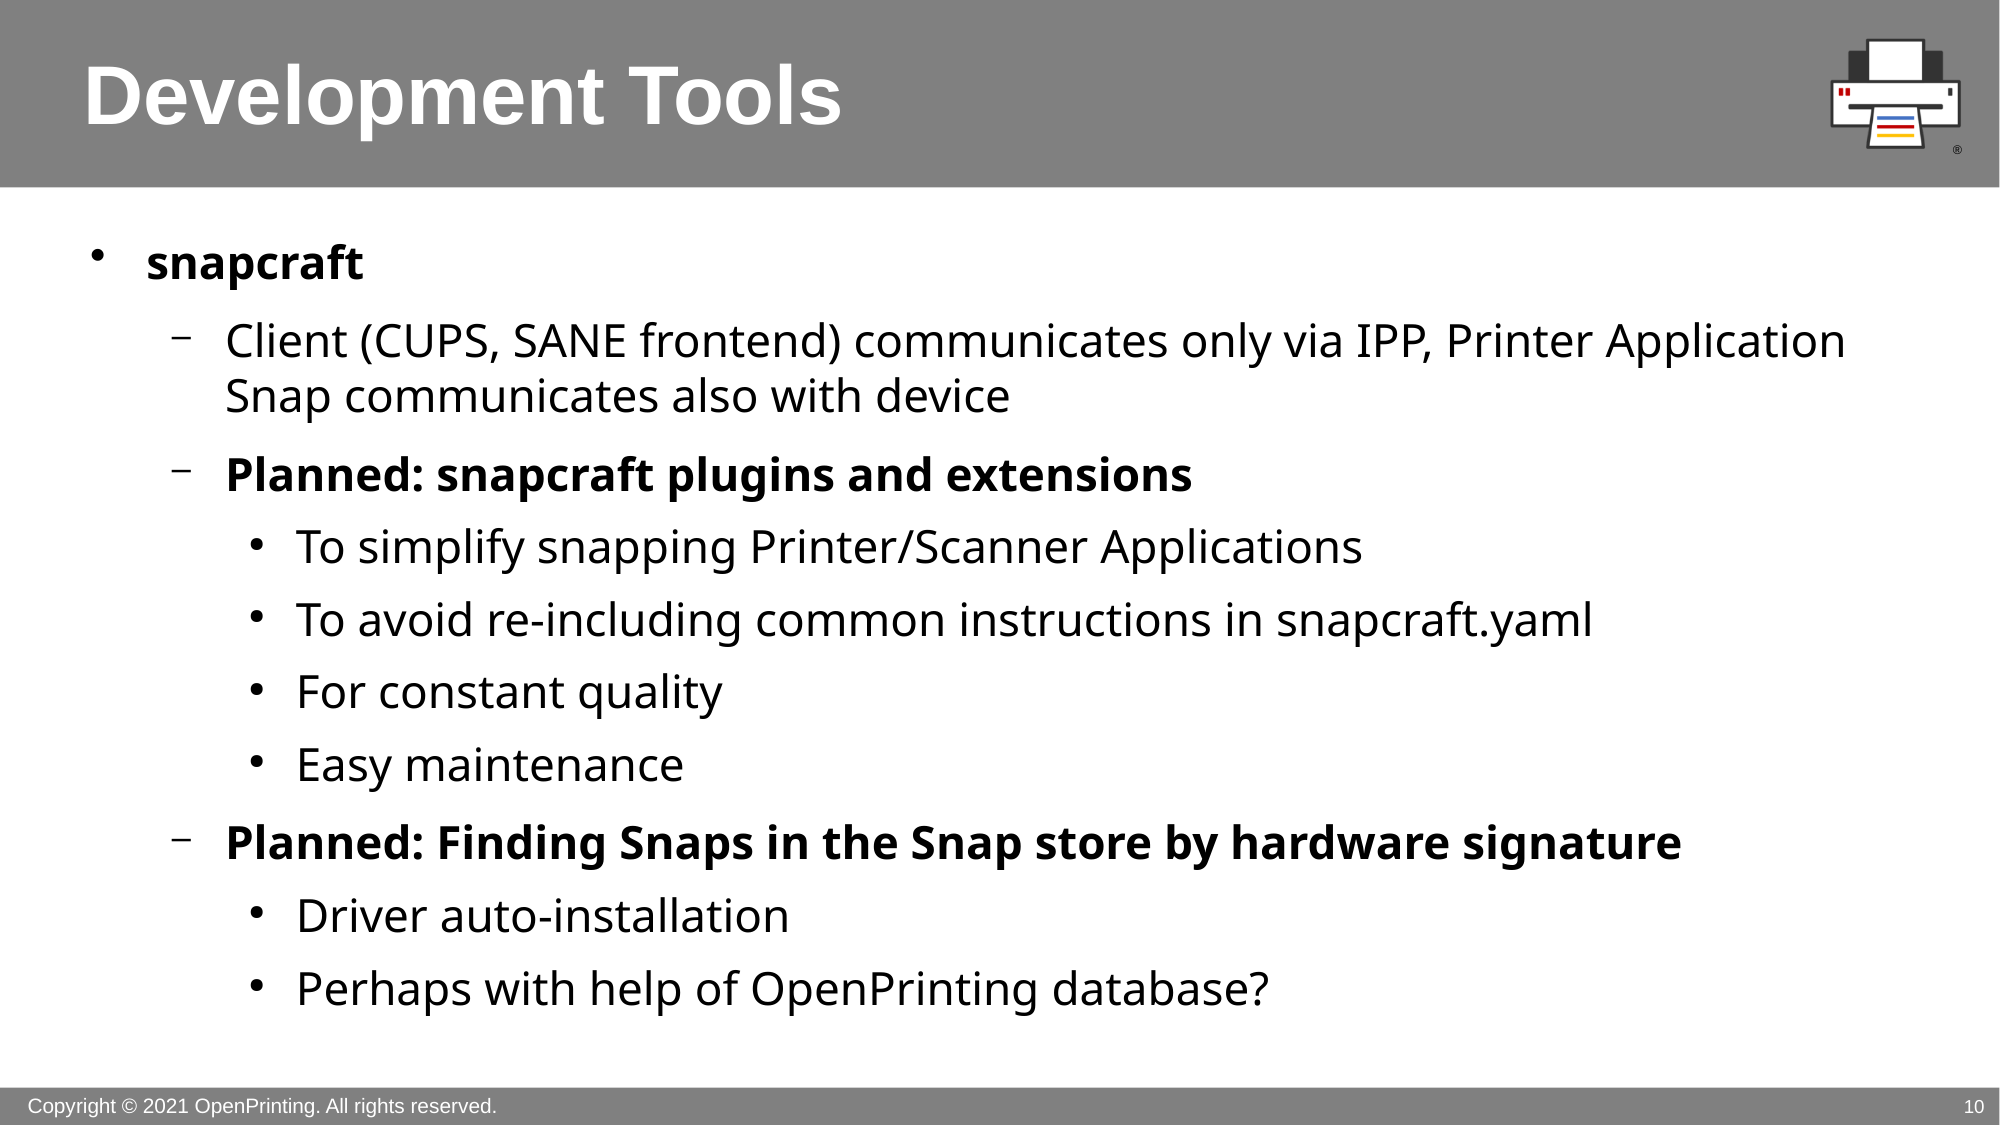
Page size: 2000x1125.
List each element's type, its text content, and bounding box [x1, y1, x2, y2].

list snapcraft Client (CUPS, SANE frontend) communicates only via IPP, Printer Application Snap communicates also with device Planned: snapcraft plugins and extensions To simplify snapping Printer/Scanner Applications To avoid re-including common instructions in snapcraft.yaml For constant quality Easy maintenance Planned: Finding Snaps in the Snap store by hardware signature Driver auto-installation Perhaps with help of OpenPrinting database? [75, 224, 1936, 1067]
picture [1825, 33, 1966, 154]
title Development Tools [75, 7, 1786, 175]
